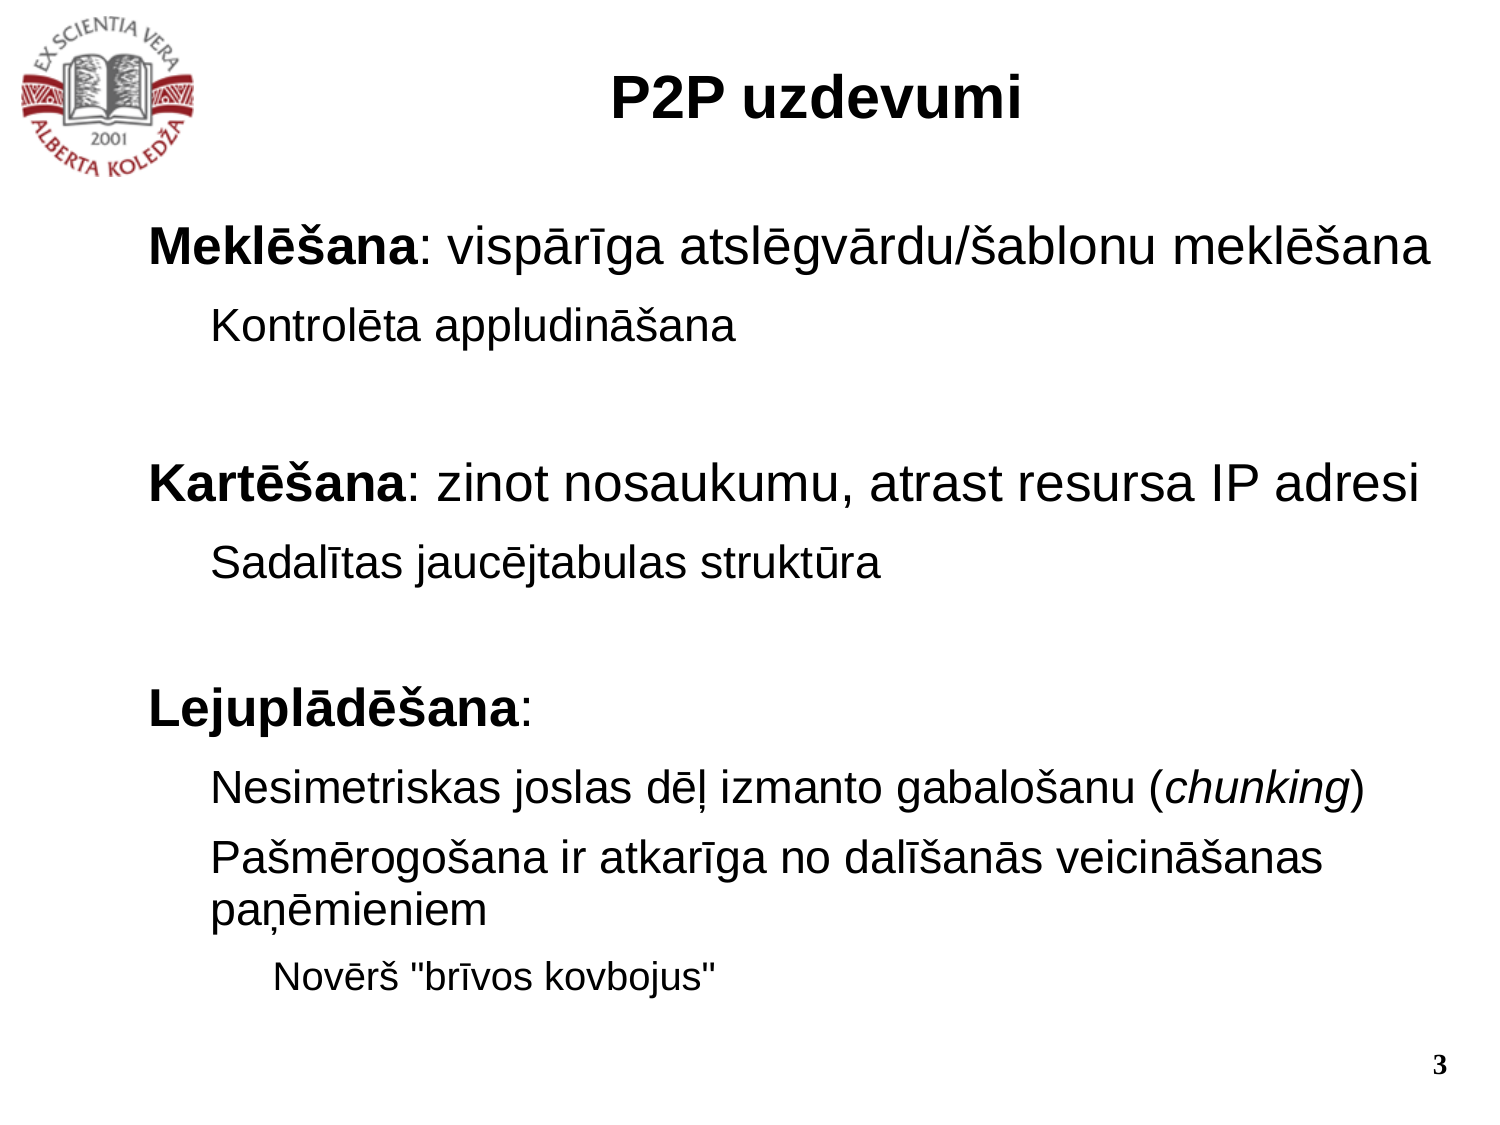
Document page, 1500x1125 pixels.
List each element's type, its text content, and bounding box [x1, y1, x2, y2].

picture [21, 16, 194, 177]
title P2P uzdevumi [187, 44, 1425, 150]
text_box <skaitlis> [1312, 1037, 1463, 1101]
list Meklēšana: vispārīga atslēgvārdu/šablonu meklēšana Kontrolēta appludināšana Kartēšana: zinot nosaukumu, atrast resursa IP adresi Sadalītas jaucējtabulas struktūra Lejuplādēšana: Nesimetriskas joslas dēļ izmanto gabalošanu (chunking) Pašmērogošana ir atkarīga no dalīšanās veicināšanas paņēmieniem Novērš "brīvos kovbojus" [85, 216, 1436, 1035]
